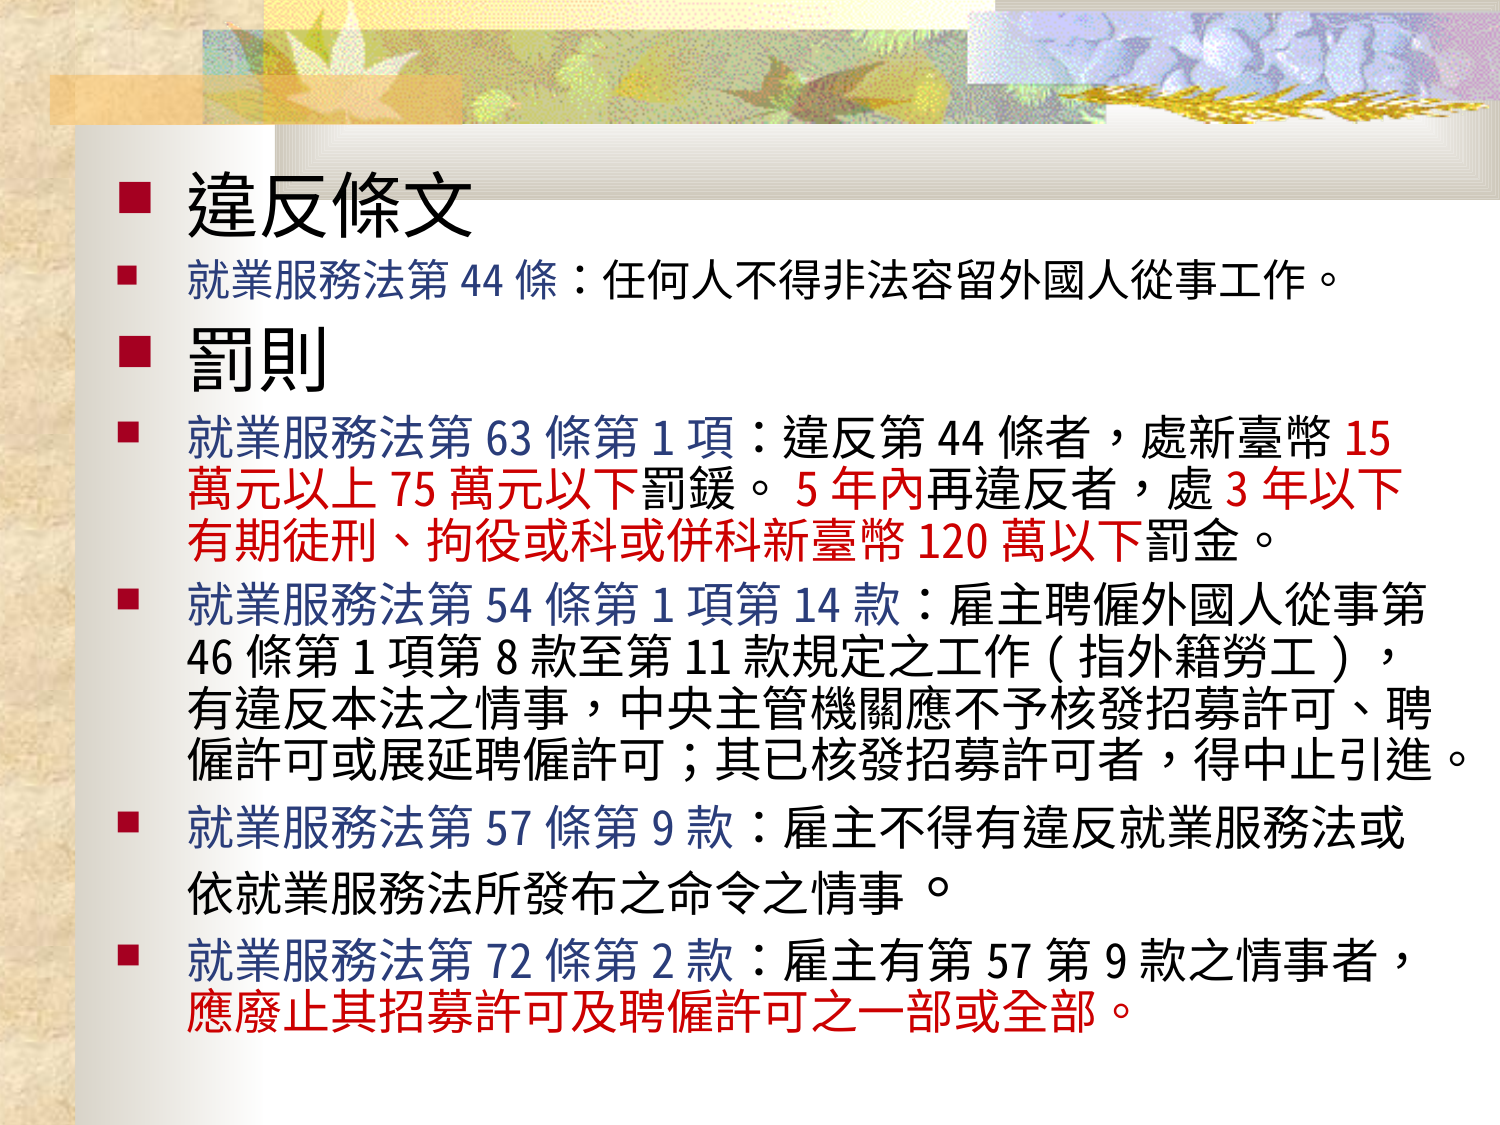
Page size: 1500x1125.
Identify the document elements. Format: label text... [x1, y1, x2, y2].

list 違反條文 就業服務法第44條：任何人不得非法容留外國人從事工作。 罰則 就業服務法第63條第1項：違反第44條者，處新臺幣15萬元以上75萬元以下罰鍰。5年內再違反者，處3年以下有期徒刑、拘役或科或併科新臺幣120萬以下罰金。 就業服務法第54條第1項第14款：雇主聘僱外國人從事第46條第1項第8款至第11款規定之工作(指外籍勞工)，有違反本法之情事，中央主管機關應不予核發招募許可、聘僱許可或展延聘僱許可；其已核發招募許可者，得中止引進。 就業服務法第57條第9款：雇主不得有違反就業服務法或依就業服務法所發布之命令之情事。 就業服務法第72條第2款：雇主有第57第9款之情事者，應廢止其招募許可及聘僱許可之一部或全部。 [99, 162, 1463, 1075]
picture [0, 0, 1500, 1125]
